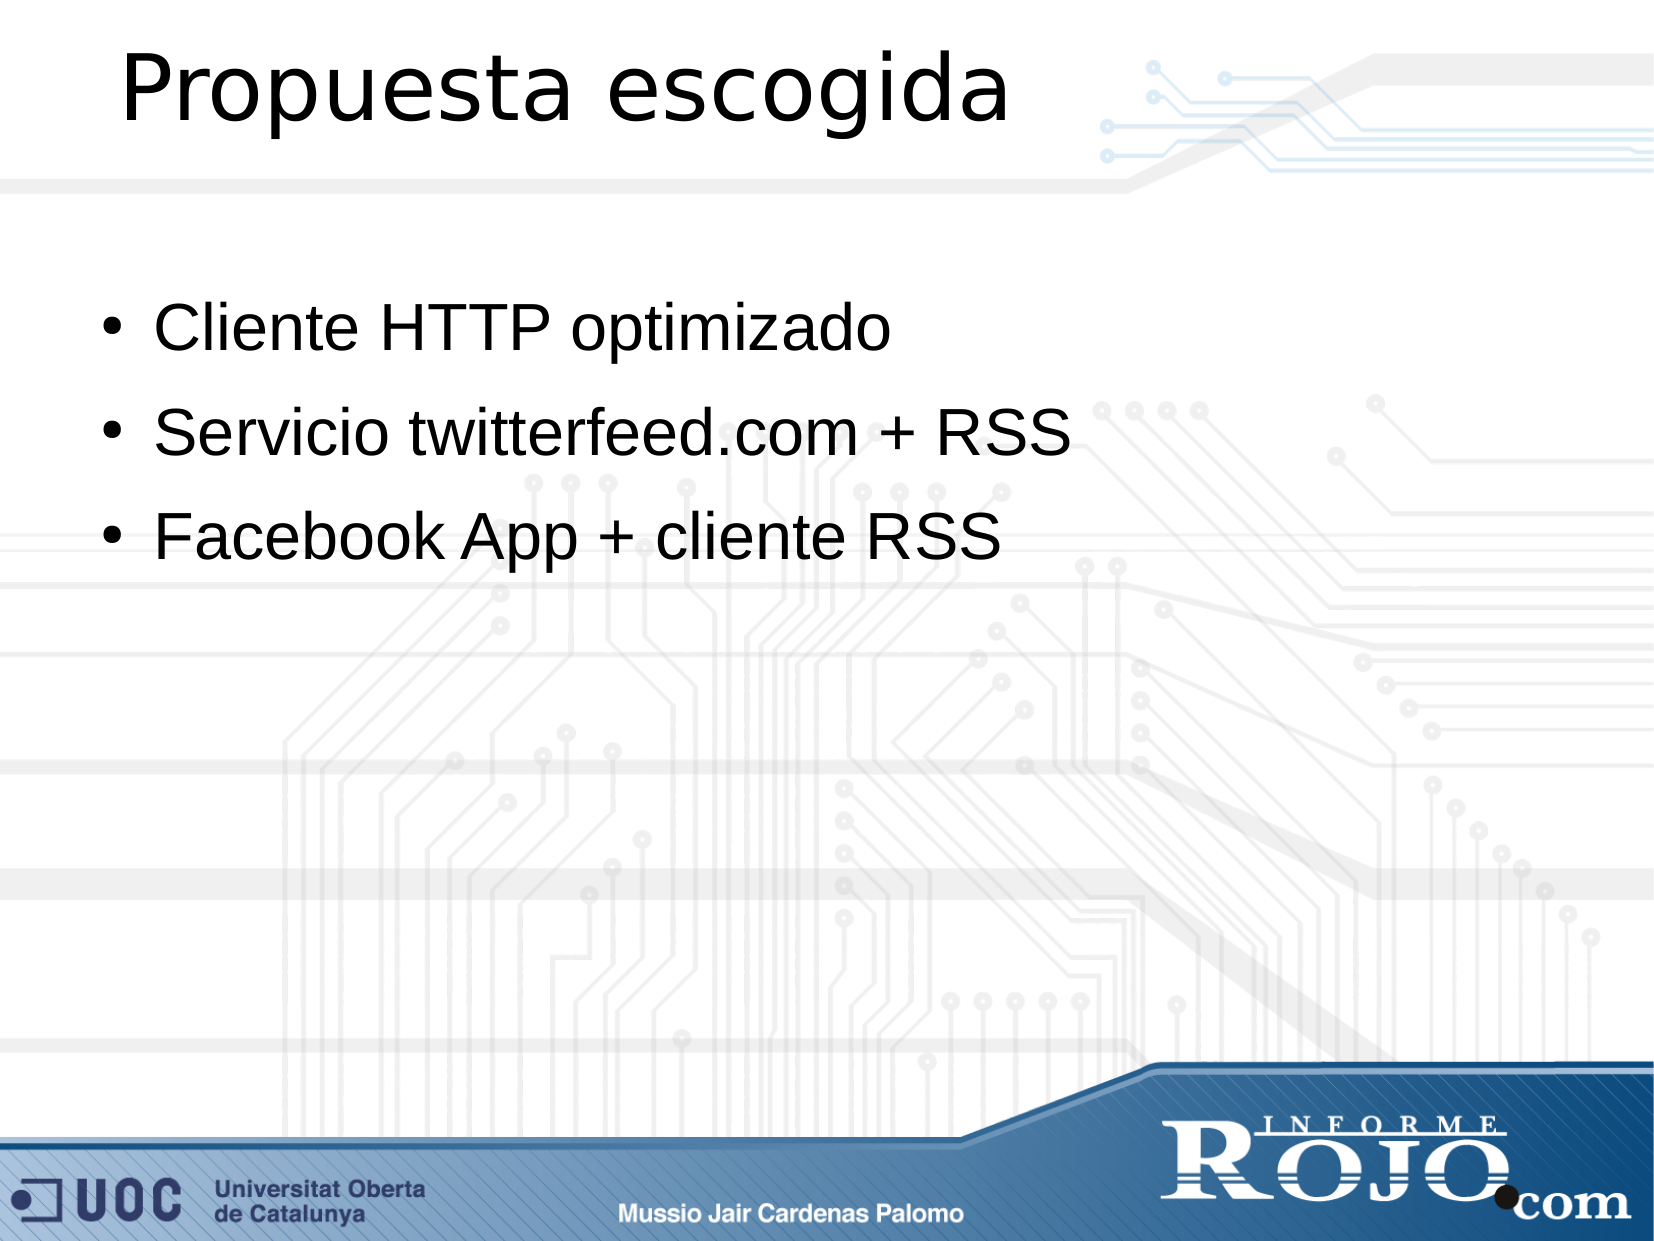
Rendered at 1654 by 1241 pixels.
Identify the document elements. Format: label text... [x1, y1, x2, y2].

title Propuesta escogida [0, 0, 1134, 178]
picture [0, 0, 1654, 1241]
list Cliente HTTP optimizado Servicio twitterfeed.com + RSS Facebook App + cliente RSS [82, 290, 1538, 1010]
